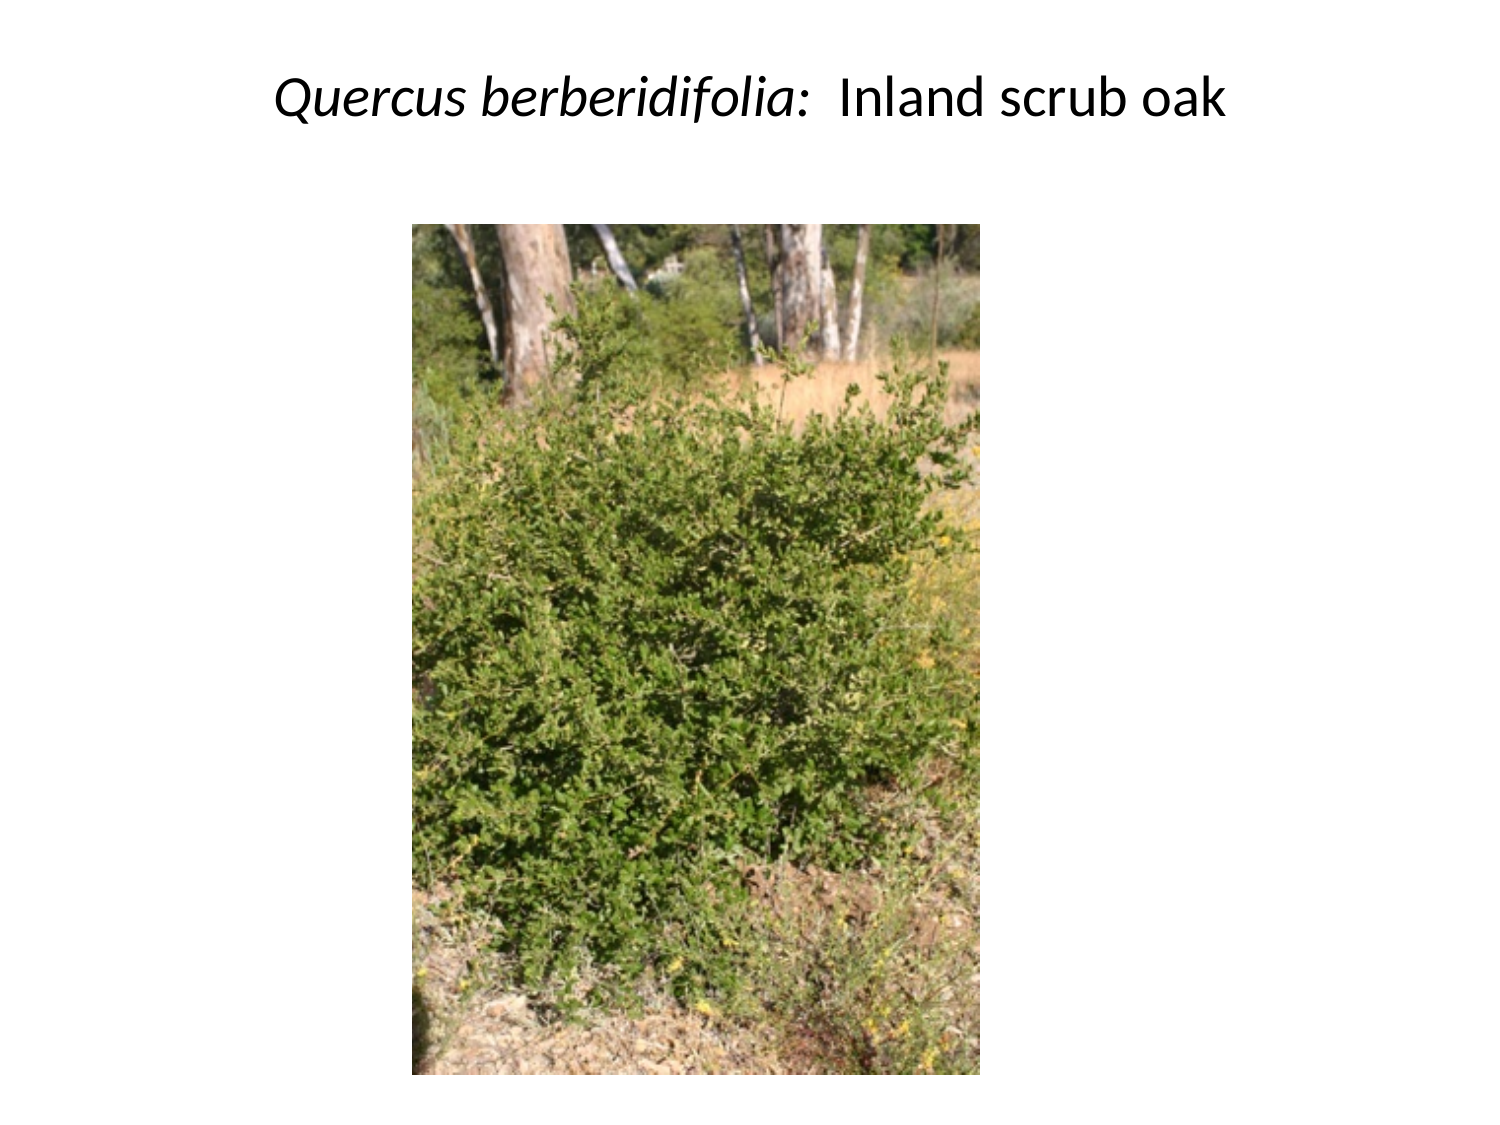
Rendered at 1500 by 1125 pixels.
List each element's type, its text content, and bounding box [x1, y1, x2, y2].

picture [412, 224, 980, 1075]
title Quercus berberidifolia: Inland scrub oak [75, 0, 1426, 188]
